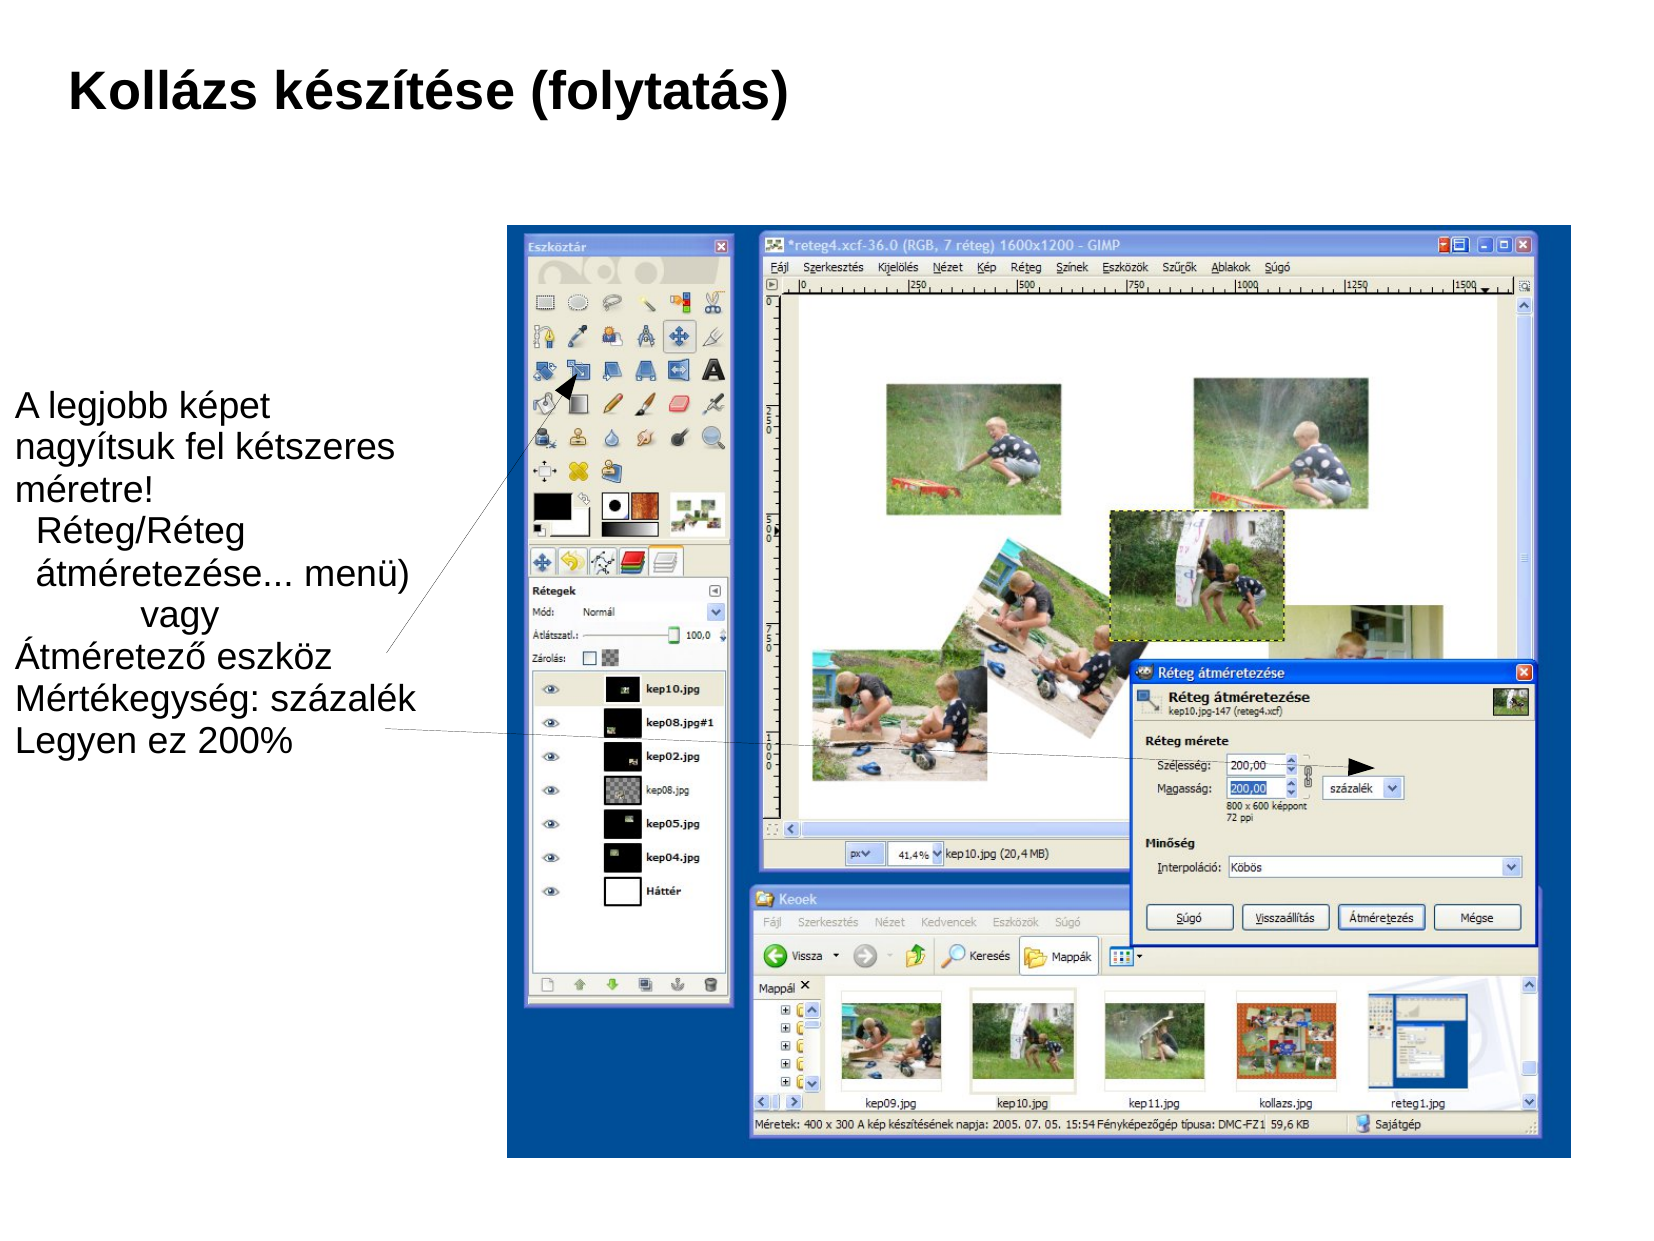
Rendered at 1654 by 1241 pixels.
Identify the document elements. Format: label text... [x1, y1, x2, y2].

text_box Kollázs készítése (folytatás) [54, 52, 805, 130]
picture [507, 225, 1571, 1158]
text_box A legjobb képet nagyítsuk fel kétszeres méretre! Réteg/Réteg átméretezése... menü) vagy Átméretező eszköz Mértékegység: százalék Legyen ez 200% [0, 376, 431, 770]
